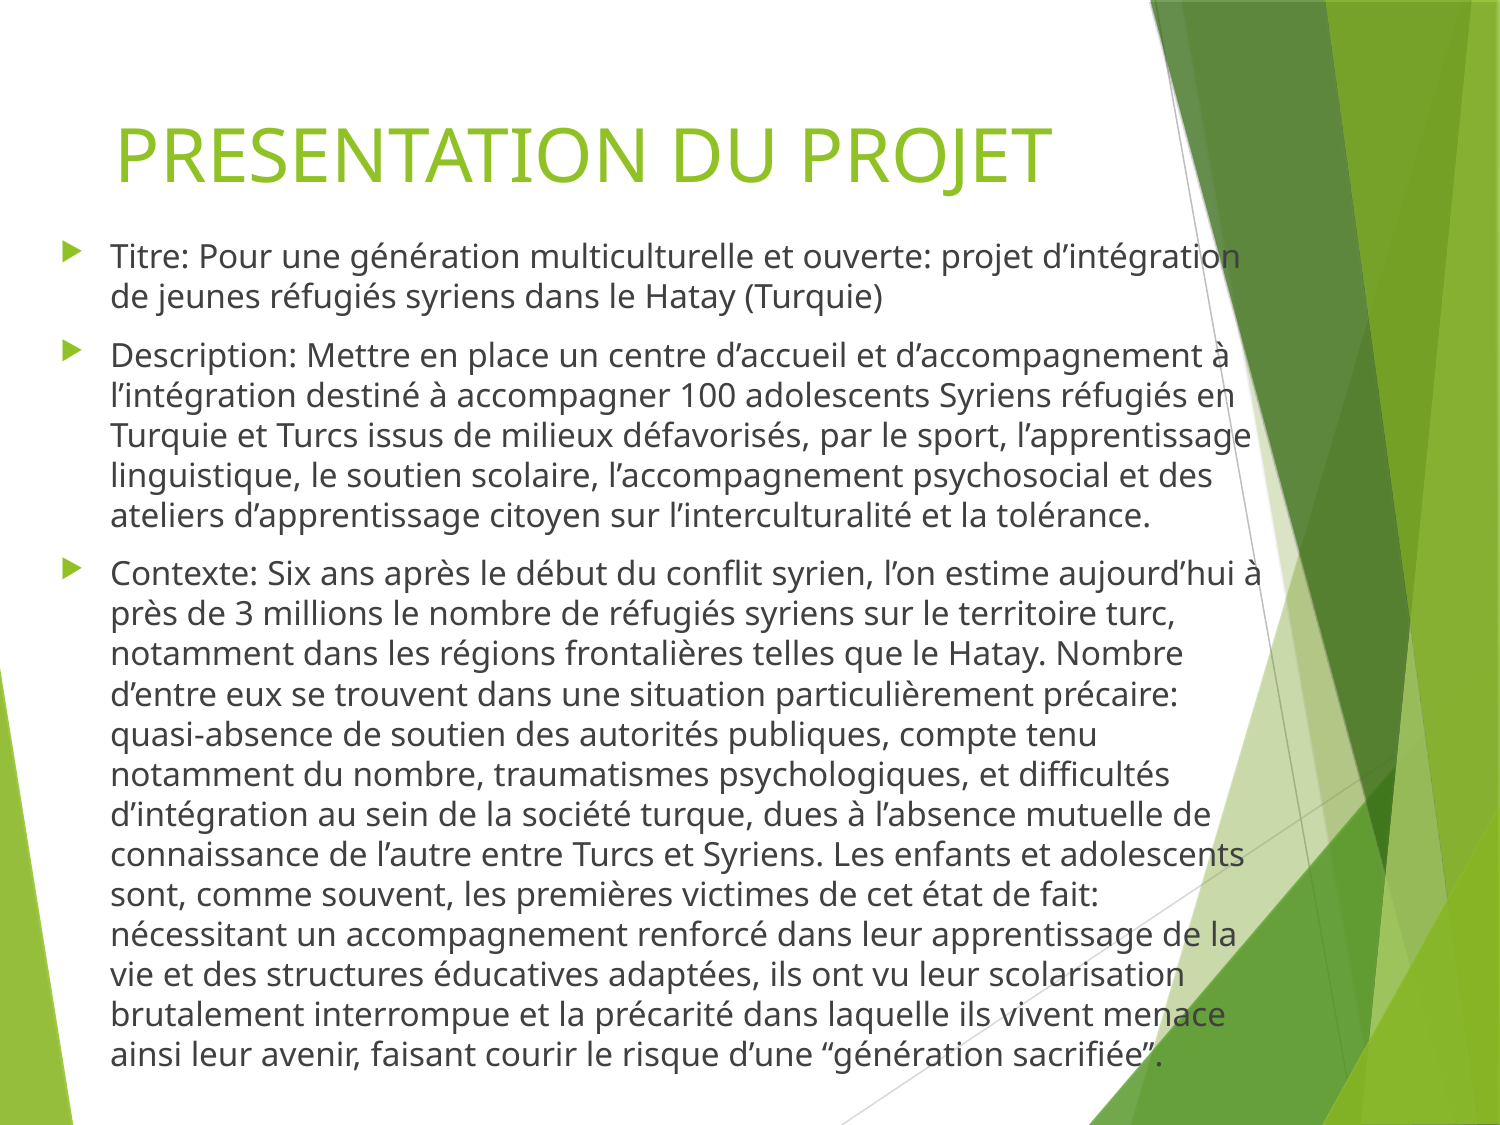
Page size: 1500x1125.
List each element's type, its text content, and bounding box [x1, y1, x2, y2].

title PRESENTATION DU PROJET [99, 99, 1142, 227]
list Titre: Pour une génération multiculturelle et ouverte: projet d’intégration de jeunes réfugiés syriens dans le Hatay (Turquie) Description: Mettre en place un centre d’accueil et d’accompagnement à l’intégration destiné à accompagner 100 adolescents Syriens réfugiés en Turquie et Turcs issus de milieux défavorisés, par le sport, l’apprentissage linguistique, le soutien scolaire, l’accompagnement psychosocial et des ateliers d’apprentissage citoyen sur l’interculturalité et la tolérance. Contexte: Six ans après le début du conflit syrien, l’on estime aujourd’hui à près de 3 millions le nombre de réfugiés syriens sur le territoire turc, notamment dans les régions frontalières telles que le Hatay. Nombre d’entre eux se trouvent dans une situation particulièrement précaire: quasi-absence de soutien des autorités publiques, compte tenu notamment du nombre, traumatismes psychologiques, et difficultés d’intégration au sein de la société turque, dues à l’absence mutuelle de connaissance de l’autre entre Turcs et Syriens. Les enfants et adolescents sont, comme souvent, les premières victimes de cet état de fait: nécessitant un accompagnement renforcé dans leur apprentissage de la vie et des structures éducatives adaptées, ils ont vu leur scolarisation brutalement interrompue et la précarité dans laquelle ils vivent menace ainsi leur avenir, faisant courir le risque d’une “génération sacrifiée”. [45, 227, 1283, 1091]
